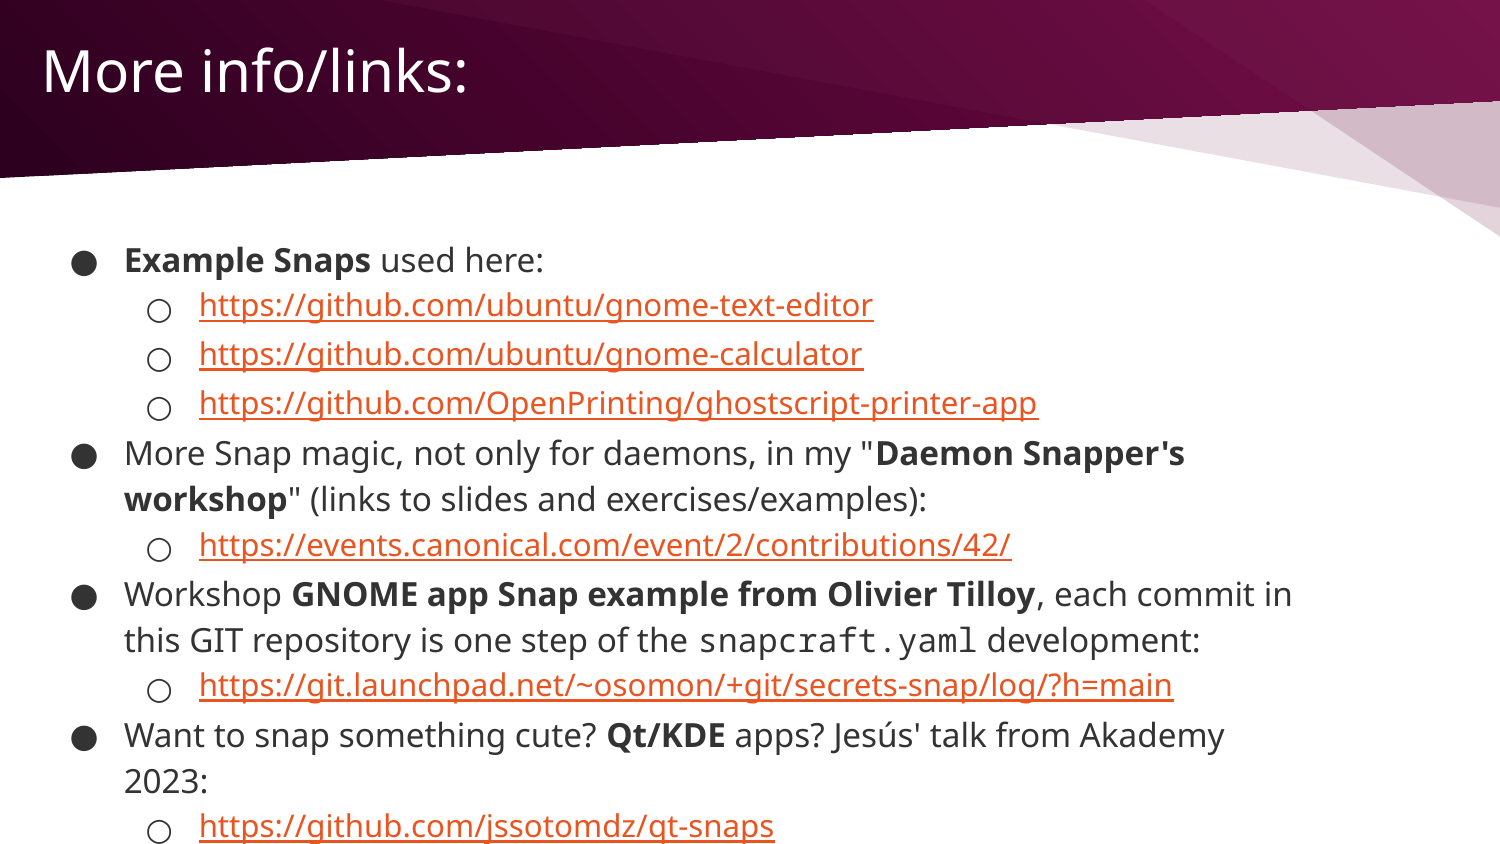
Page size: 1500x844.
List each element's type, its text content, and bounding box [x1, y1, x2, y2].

list Example Snaps used here: https://github.com/ubuntu/gnome-text-editor https://github.com/ubuntu/gnome-calculator https://github.com/OpenPrinting/ghostscript-printer-app More Snap magic, not only for daemons, in my "Daemon Snapper's workshop" (links to slides and exercises/examples): https://events.canonical.com/event/2/contributions/42/ Workshop GNOME app Snap example from Olivier Tilloy, each commit in this GIT repository is one step of the snapcraft.yaml development: https://git.launchpad.net/~osomon/+git/secrets-snap/log/?h=main Want to snap something cute? Qt/KDE apps? Jesús' talk from Akademy 2023: https://github.com/jssotomdz/qt-snaps [37, 227, 1327, 788]
title More info/links: [41, 5, 1336, 134]
